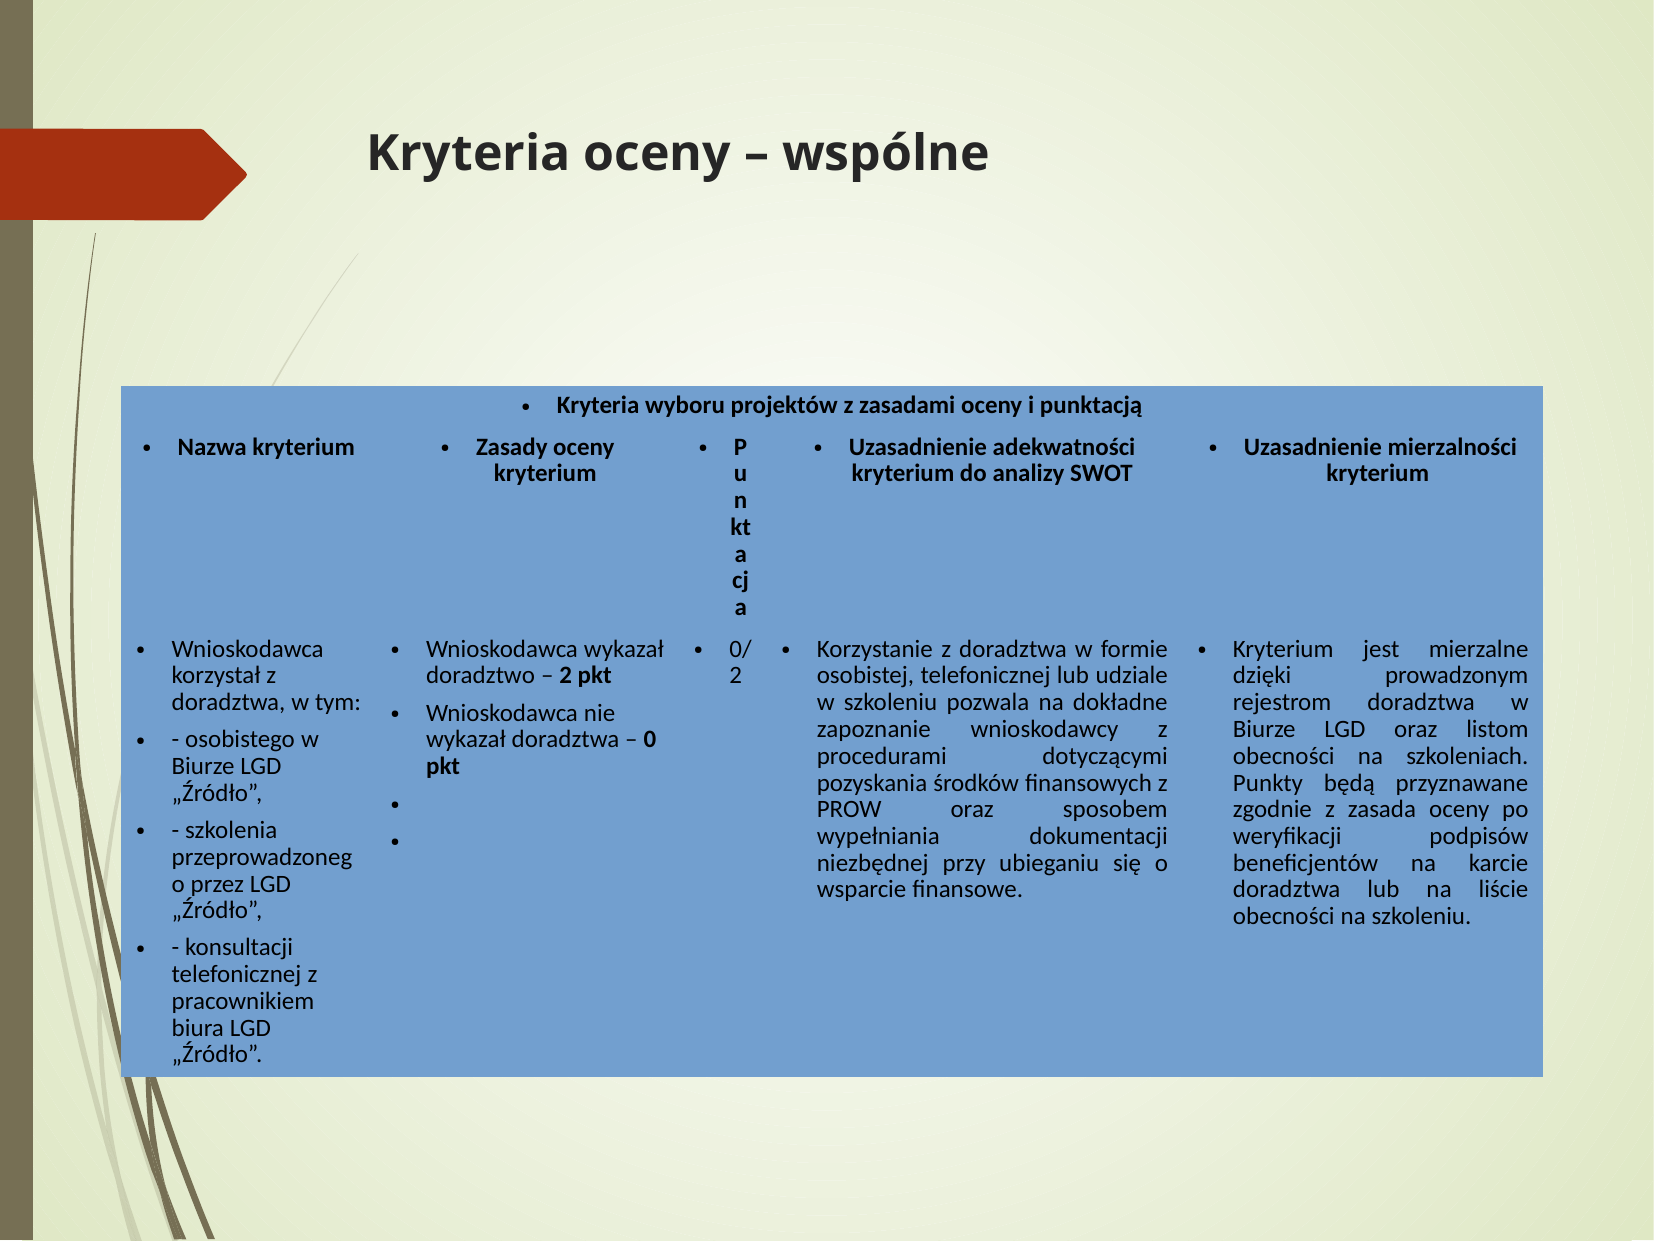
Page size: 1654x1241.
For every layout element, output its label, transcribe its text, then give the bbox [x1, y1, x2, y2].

table_cell Kryterium jest mierzalne dzięki prowadzonym rejestrom doradztwa w Biurze LGD oraz listom obecności na szkoleniach. Punkty będą przyznawane zgodnie z zasada oceny po weryfikacji podpisów beneficjentów na karcie doradztwa lub na liście obecności na szkoleniu. [1183, 629, 1543, 1077]
table_cell Punktacja [679, 427, 767, 629]
title Kryteria oceny – wspólne [351, 112, 1544, 345]
table_cell Uzasadnienie mierzalności kryterium [1183, 427, 1543, 629]
table_cell Wnioskodawca wykazał doradztwo – 2 pkt Wnioskodawca nie wykazał doradztwa – 0 pkt [376, 629, 679, 1077]
table_cell Korzystanie z doradztwa w formie osobistej, telefonicznej lub udziale w szkoleniu pozwala na dokładne zapoznanie wnioskodawcy z procedurami dotyczącymi pozyskania środków finansowych z PROW oraz sposobem wypełniania dokumentacji niezbędnej przy ubieganiu się o wsparcie finansowe. [767, 629, 1183, 1077]
table_cell Zasady oceny kryterium [376, 427, 679, 629]
table_cell Uzasadnienie adekwatności kryterium do analizy SWOT [767, 427, 1183, 629]
table_cell Nazwa kryterium [121, 427, 376, 629]
table_cell 0/2 [679, 629, 767, 1077]
table_header Kryteria wyboru projektów z zasadami oceny i punktacją [121, 386, 1543, 427]
table_cell Wnioskodawca korzystał z doradztwa, w tym: - osobistego w Biurze LGD „Źródło”, - szkolenia przeprowadzonego przez LGD „Źródło”, - konsultacji telefonicznej z pracownikiem biura LGD „Źródło”. [121, 629, 376, 1077]
